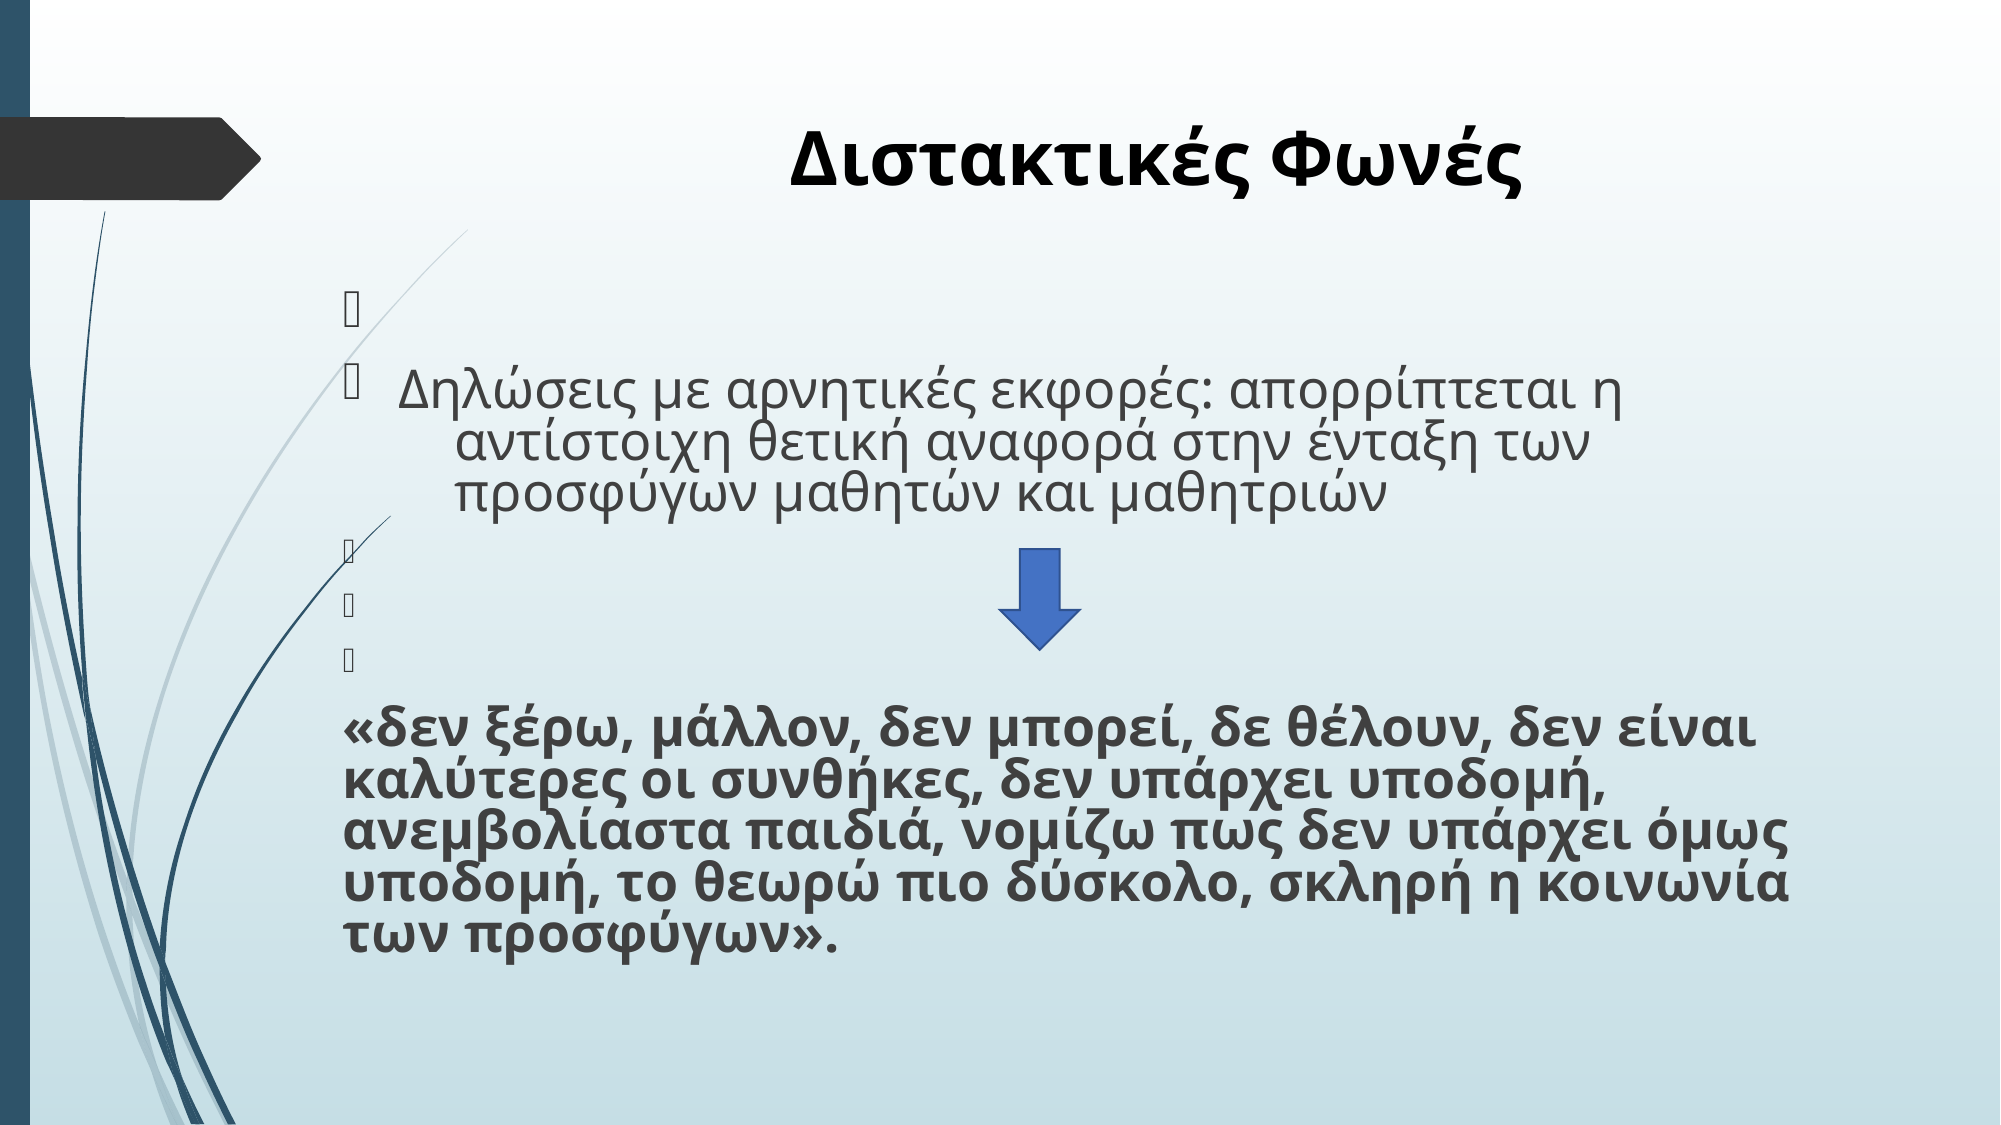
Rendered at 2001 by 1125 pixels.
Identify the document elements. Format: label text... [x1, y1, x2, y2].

title Διστακτικές Φωνές [425, 102, 1888, 251]
text_box [999, 549, 1080, 650]
list Δηλώσεις με αρνητικές εκφορές: απορρίπτεται η αντίστοιχη θετική αναφορά στην ένταξη των προσφύγων μαθητών και μαθητριών «δεν ξέρω, μάλλον, δεν μπορεί, δε θέλουν, δεν είναι καλύτερες οι συνθήκες, δεν υπάρχει υποδομή, ανεμβολίαστα παιδιά, νομίζω πως δεν υπάρχει όμως υποδομή, το θεωρώ πιο δύσκολο, σκληρή η κοινωνία των προσφύγων». [327, 275, 1888, 975]
